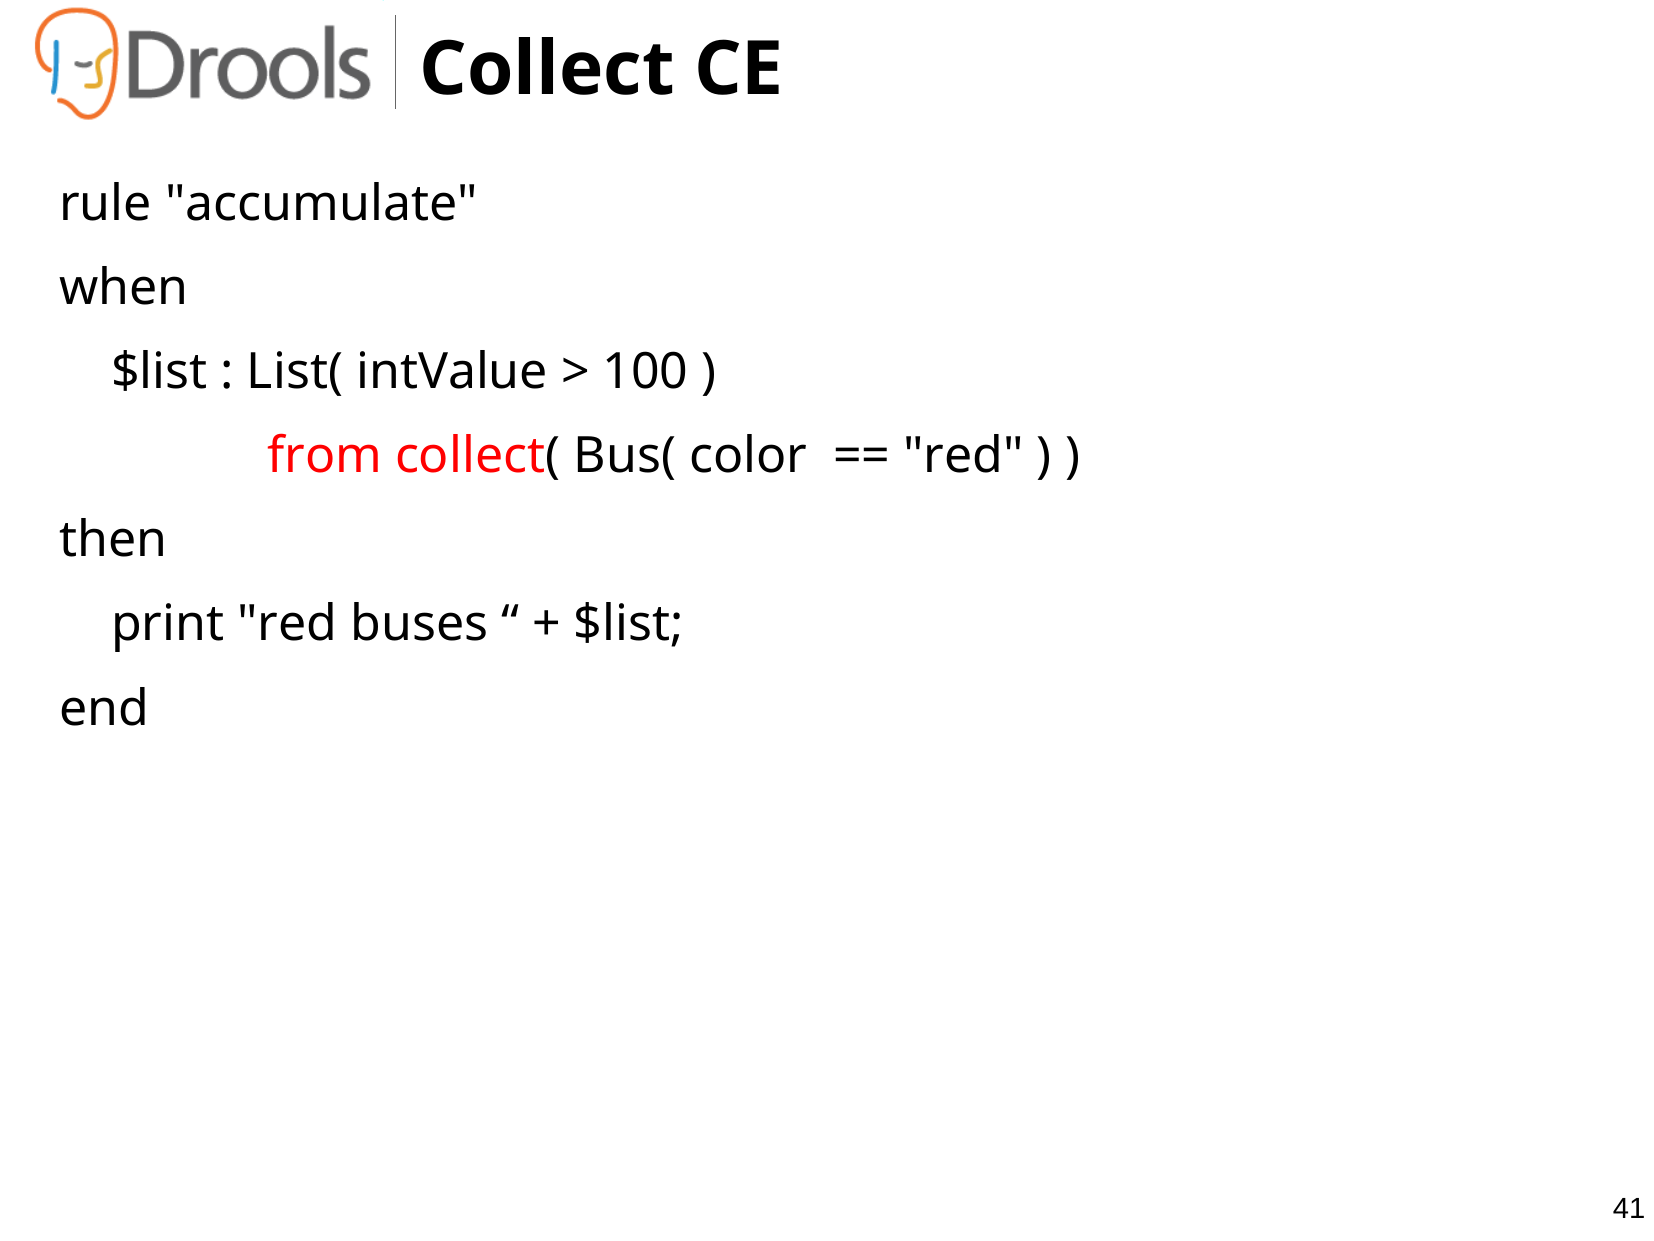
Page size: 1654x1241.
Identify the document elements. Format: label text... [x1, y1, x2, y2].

picture [29, 0, 384, 126]
list rule "accumulate" when $list : List( intValue > 100 ) from collect( Bus( color == "red" ) ) then print "red buses “ + $list; end [59, 166, 1517, 934]
title Collect CE [419, 12, 1630, 118]
